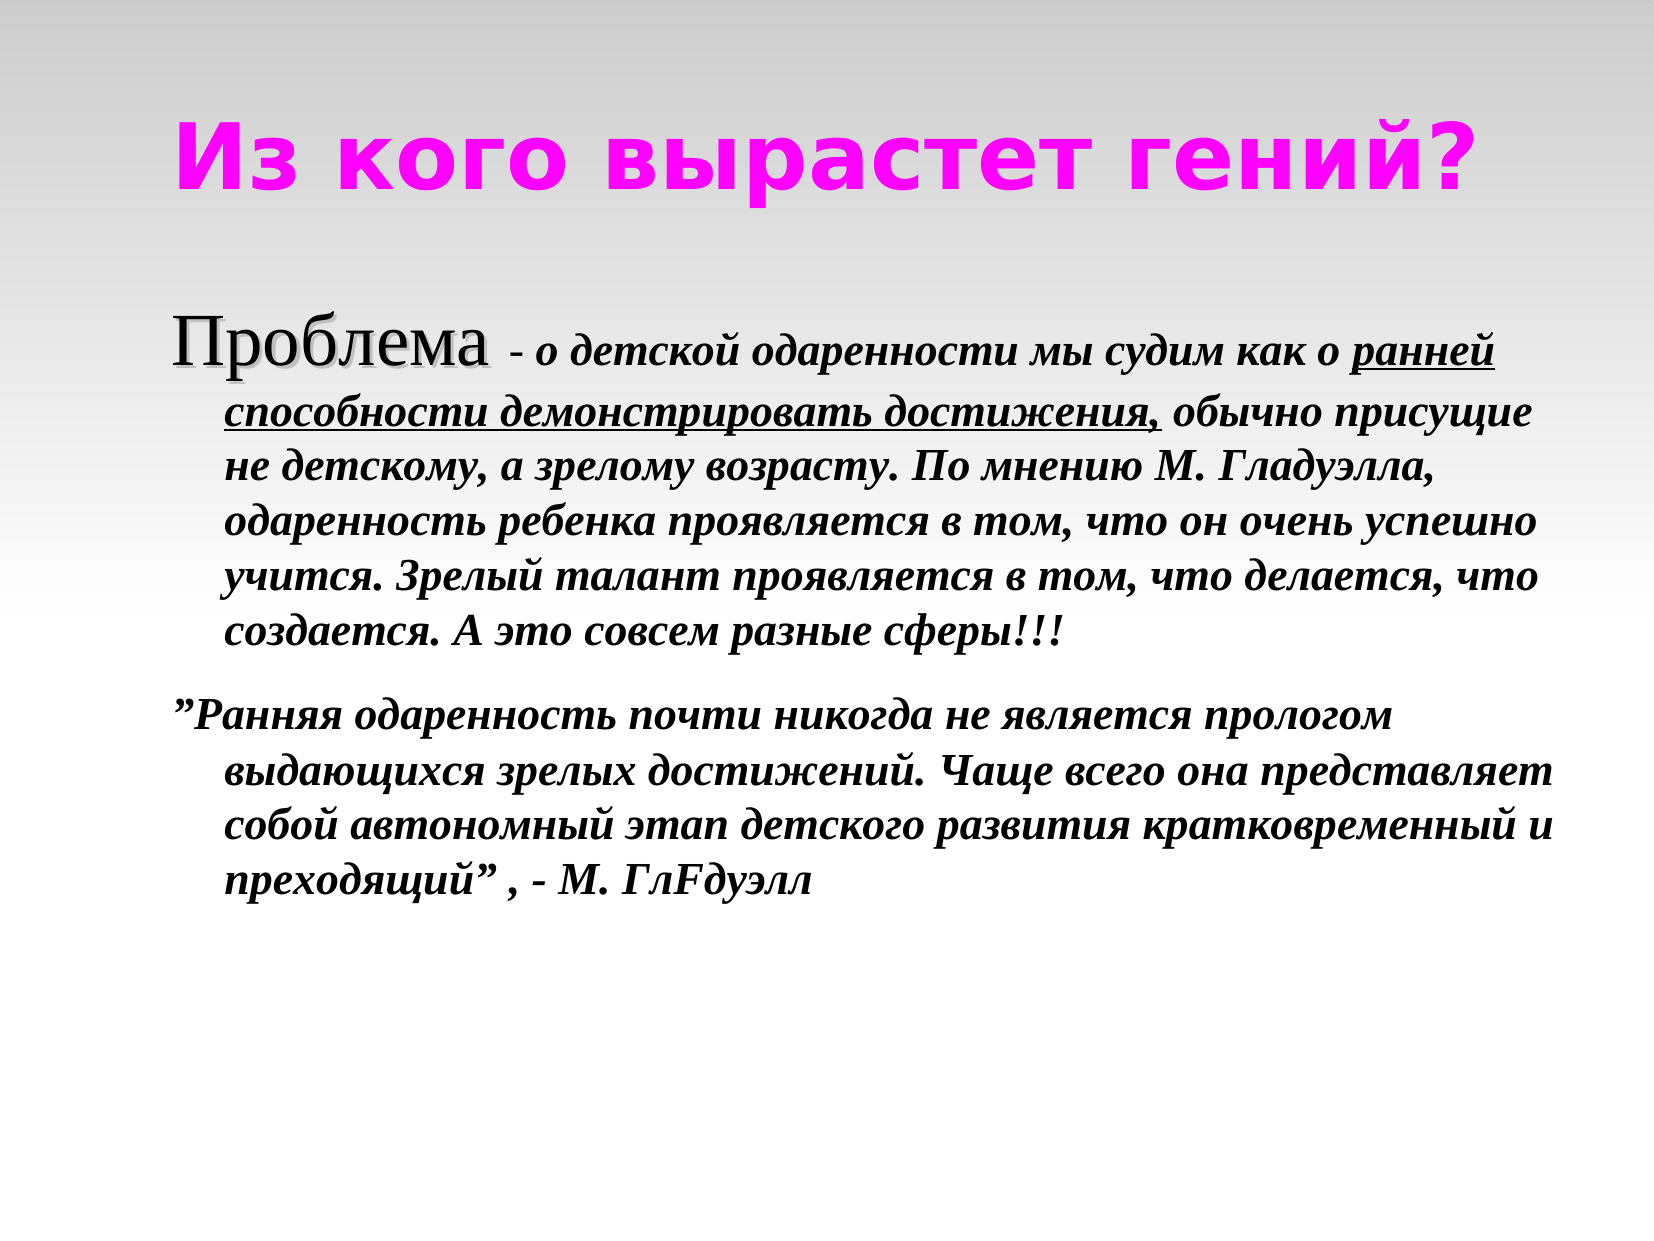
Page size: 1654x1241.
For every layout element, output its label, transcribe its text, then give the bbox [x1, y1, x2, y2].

title Из кого вырастет гений? [82, 56, 1571, 250]
list Проблема - о детской одаренности мы судим как о ранней способности демонстрировать достижения, обычно присущие не детскому, а зрелому возрасту. По мнению М. Гладуэлла, одаренность ребенка проявляется в том, что он очень успешно учится. Зрелый талант проявляется в том, что делается, что создается. А это совсем разные сферы!!! ”Ранняя одаренность почти никогда не является прологом выдающихся зрелых достижений. Чаще всего она представляет собой автономный этап детского развития кратковременный и преходящий” , - М. ГлFдуэлл [82, 290, 1571, 1094]
